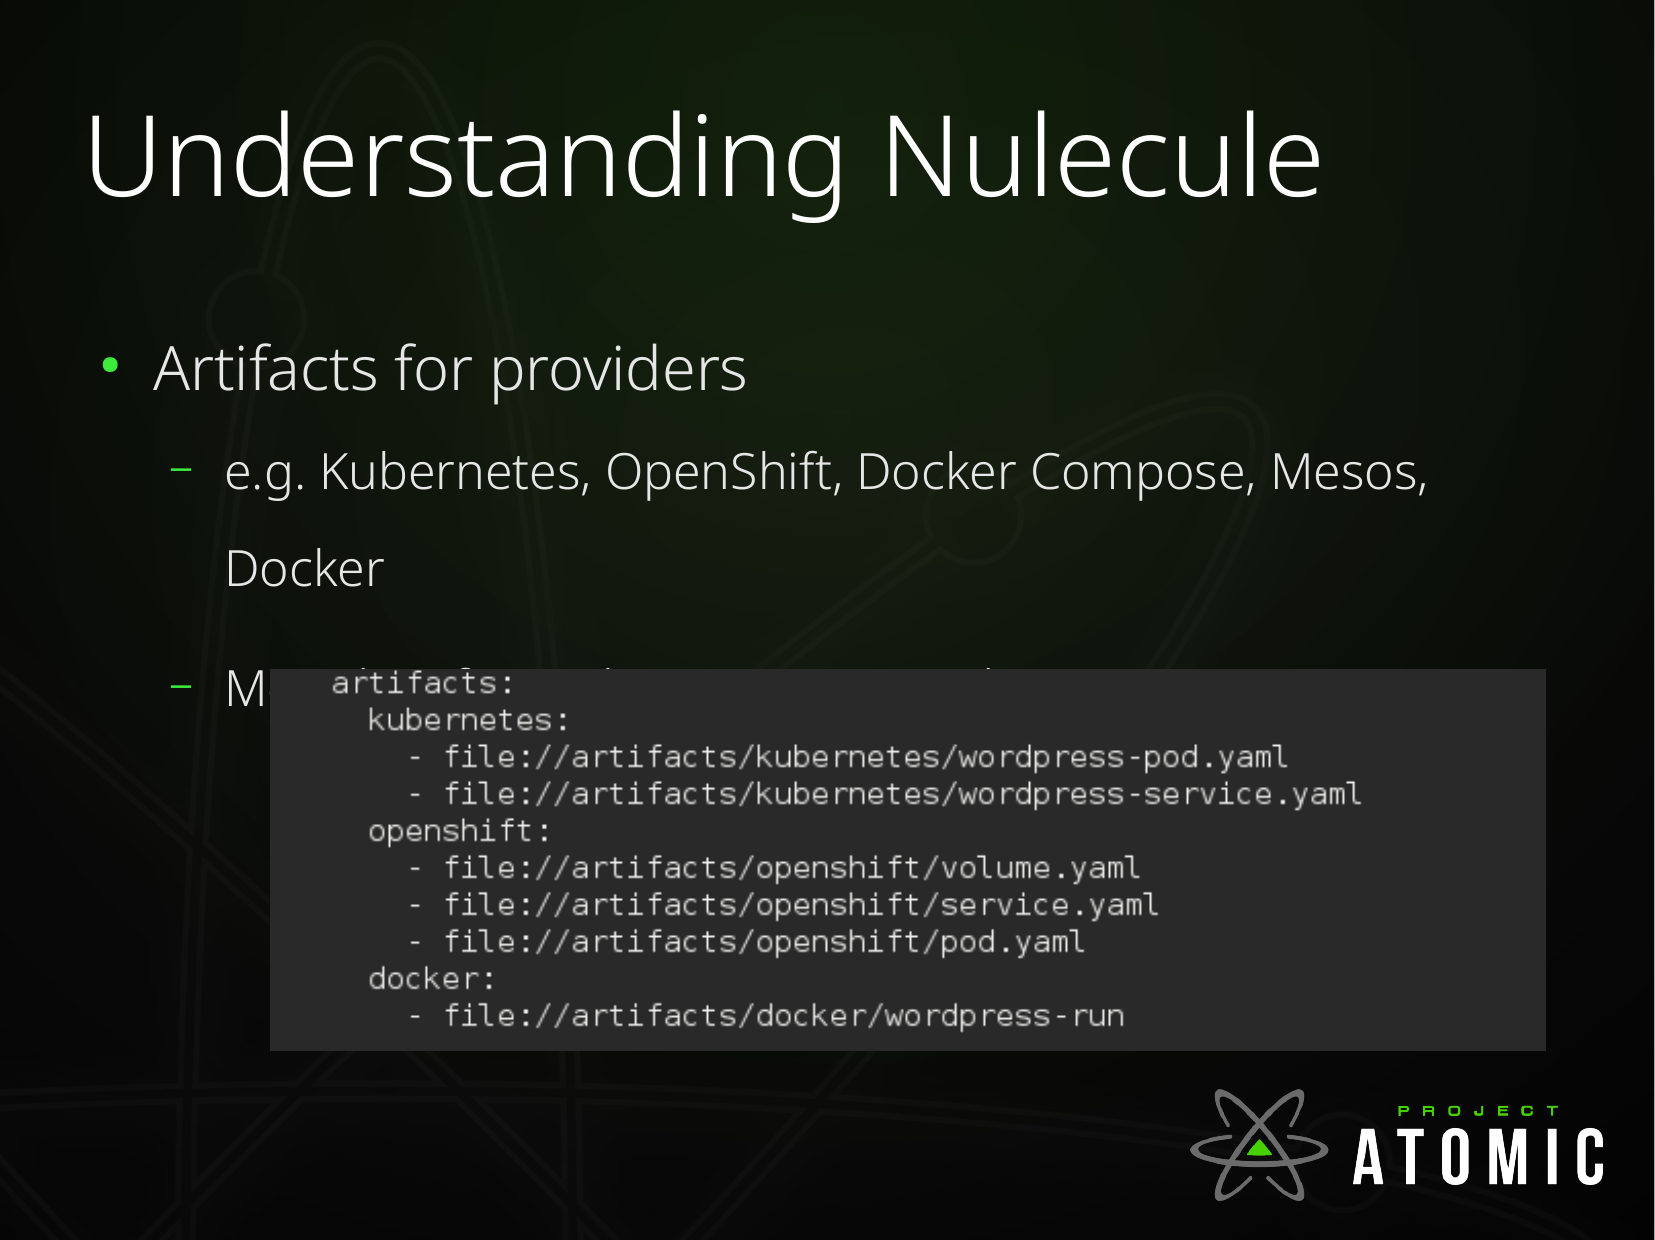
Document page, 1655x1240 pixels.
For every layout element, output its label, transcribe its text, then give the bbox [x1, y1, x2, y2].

picture [0, 0, 1654, 1240]
title Understanding Nulecule [82, 49, 1572, 257]
list Artifacts for providers e.g. Kubernetes, OpenShift, Docker Compose, Mesos, Docker Metadata for orchestrators/providers [82, 289, 1576, 1120]
picture [270, 669, 1546, 1051]
